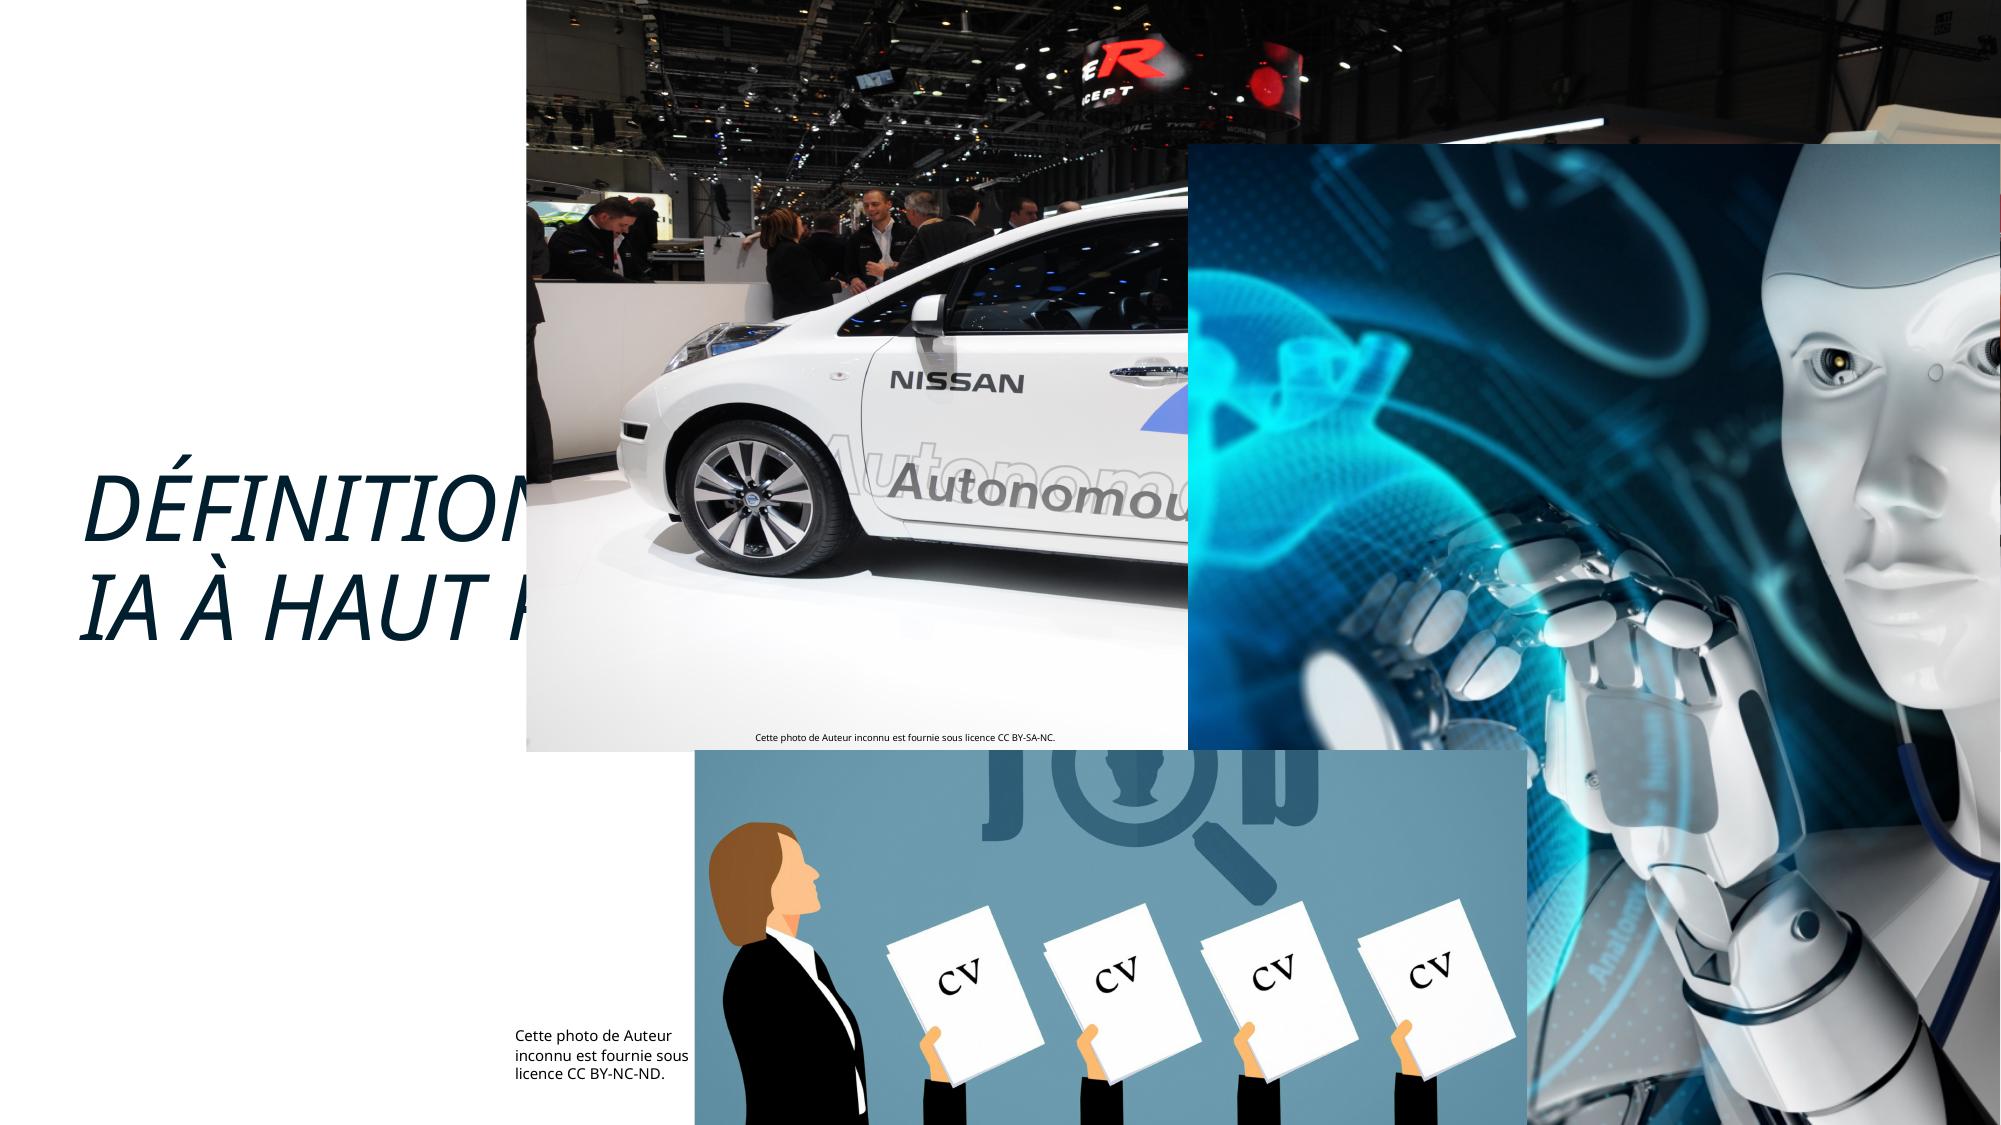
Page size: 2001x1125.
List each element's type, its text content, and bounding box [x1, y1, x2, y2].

text_box Cette photo de Auteur inconnu est fournie sous licence CC BY-NC-ND. [499, 1018, 706, 1113]
picture [526, 0, 2000, 1125]
text_box Cette photo de Auteur inconnu est fournie sous licence CC BY-SA-NC. [740, 724, 1169, 753]
title Définition des ia à haut risque [65, 293, 694, 831]
